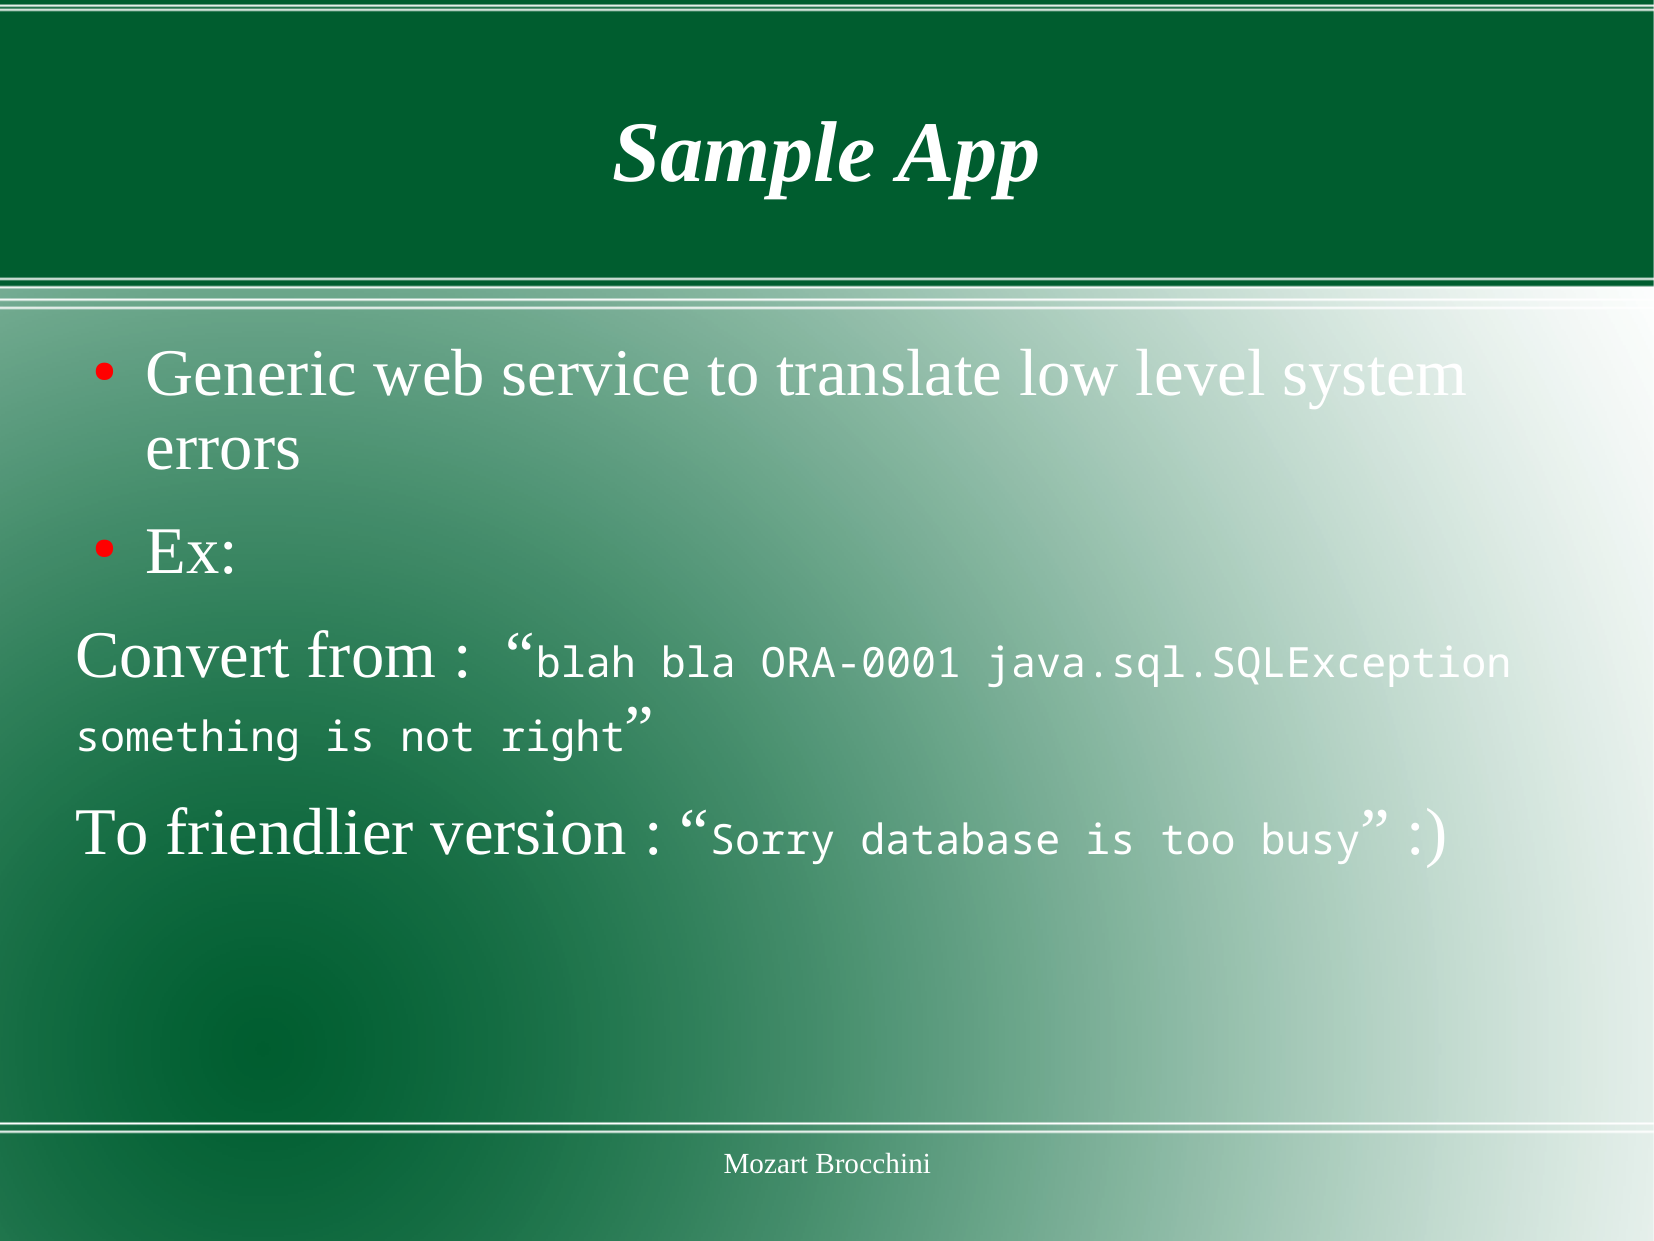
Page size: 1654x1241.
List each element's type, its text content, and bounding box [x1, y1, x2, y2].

picture [0, 0, 1654, 1241]
title Sample App [82, 49, 1571, 257]
list Generic web service to translate low level system errors Ex: Convert from : “blah bla ORA-0001 java.sql.SQLException something is not right” To friendlier version : “Sorry database is too busy” :) [75, 336, 1564, 1051]
